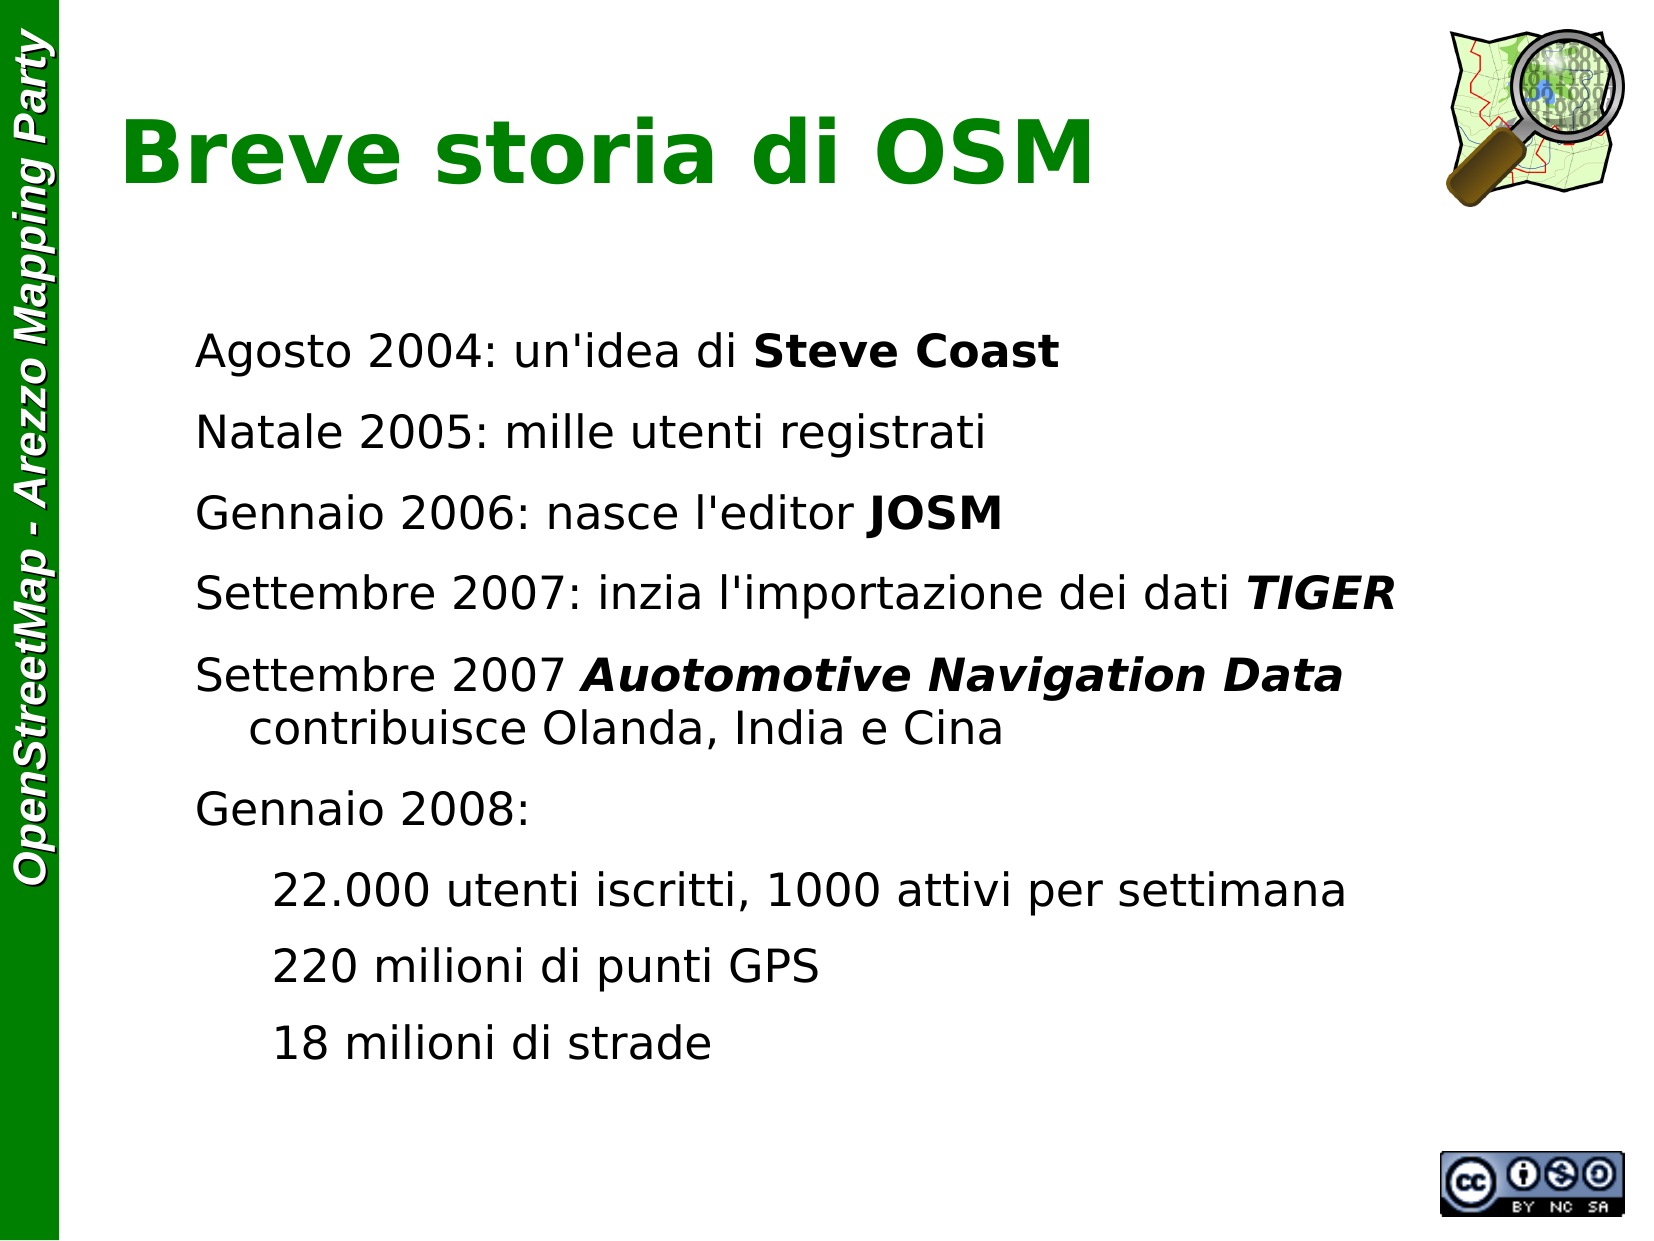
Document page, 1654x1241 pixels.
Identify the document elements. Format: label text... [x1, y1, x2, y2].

picture [1440, 1151, 1625, 1217]
picture [1446, 29, 1625, 207]
title Breve storia di OSM [118, 56, 1306, 249]
list Agosto 2004: un'idea di Steve Coast Natale 2005: mille utenti registrati Gennaio 2006: nasce l'editor JOSM Settembre 2007: inzia l'importazione dei dati TIGER Settembre 2007 Auotomotive Navigation Data contribuisce Olanda, India e Cina Gennaio 2008: 22.000 utenti iscritti, 1000 attivi per settimana 220 milioni di punti GPS 18 milioni di strade [177, 324, 1571, 1101]
